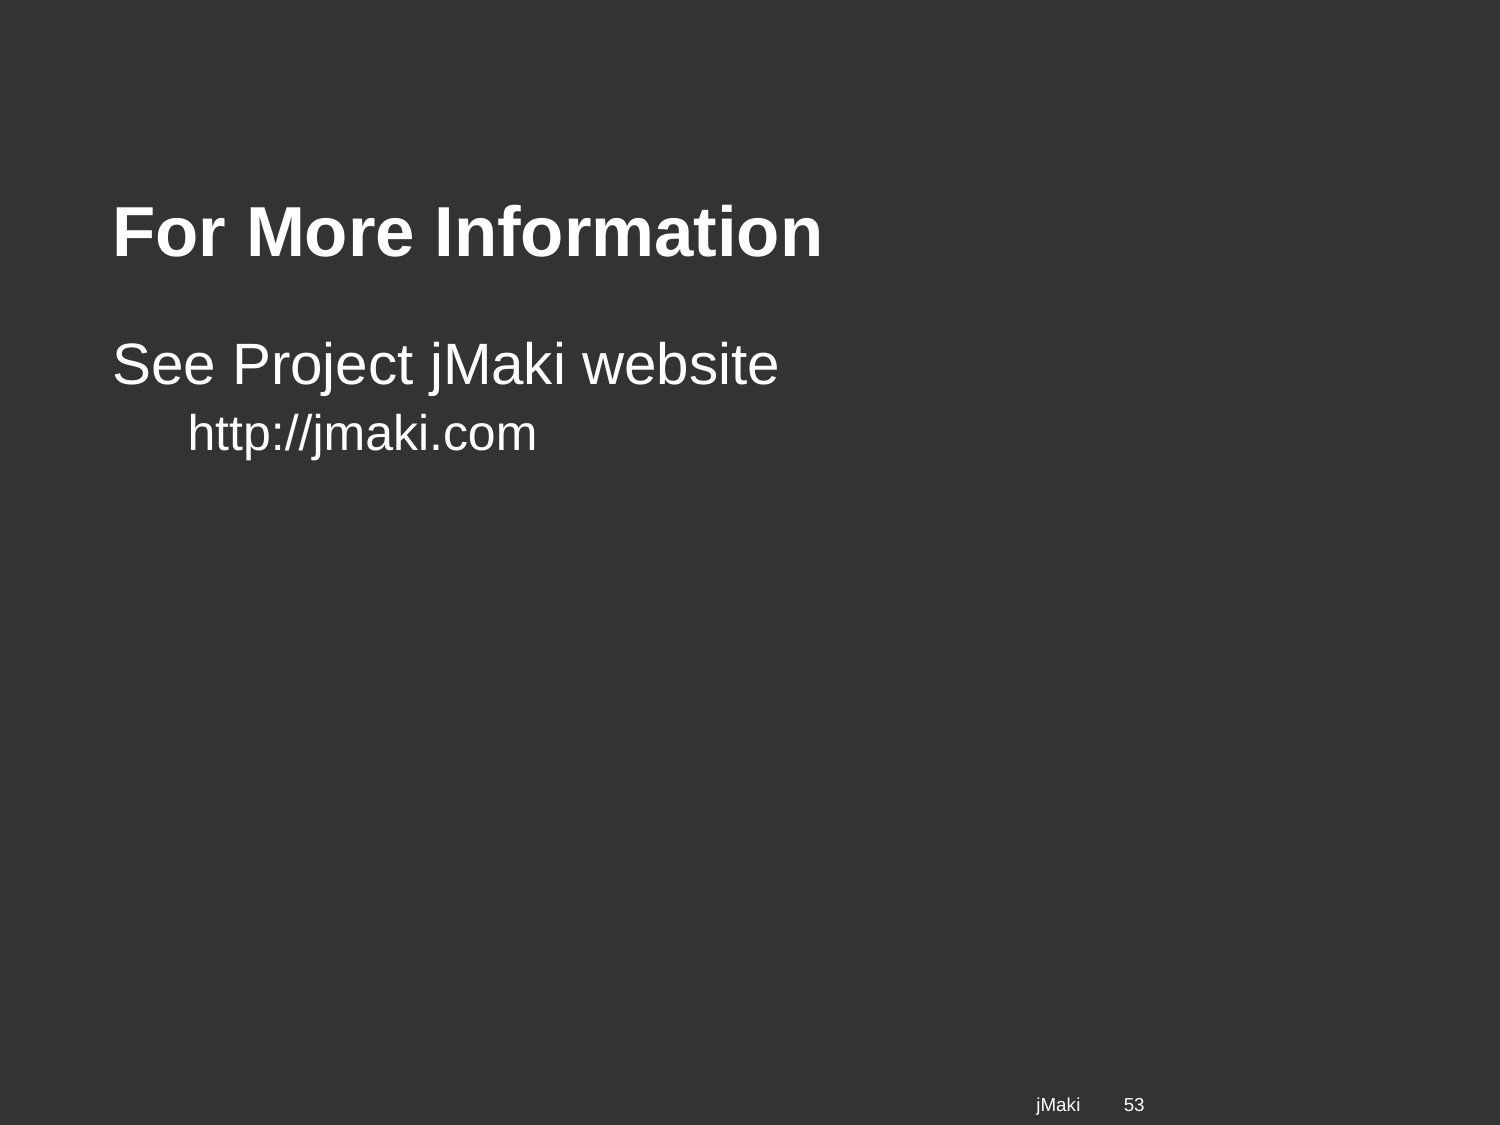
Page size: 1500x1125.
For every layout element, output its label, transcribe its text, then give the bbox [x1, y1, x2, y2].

title For More Information [112, 119, 1417, 271]
list See Project jMaki website http://jmaki.com [112, 337, 1463, 1081]
